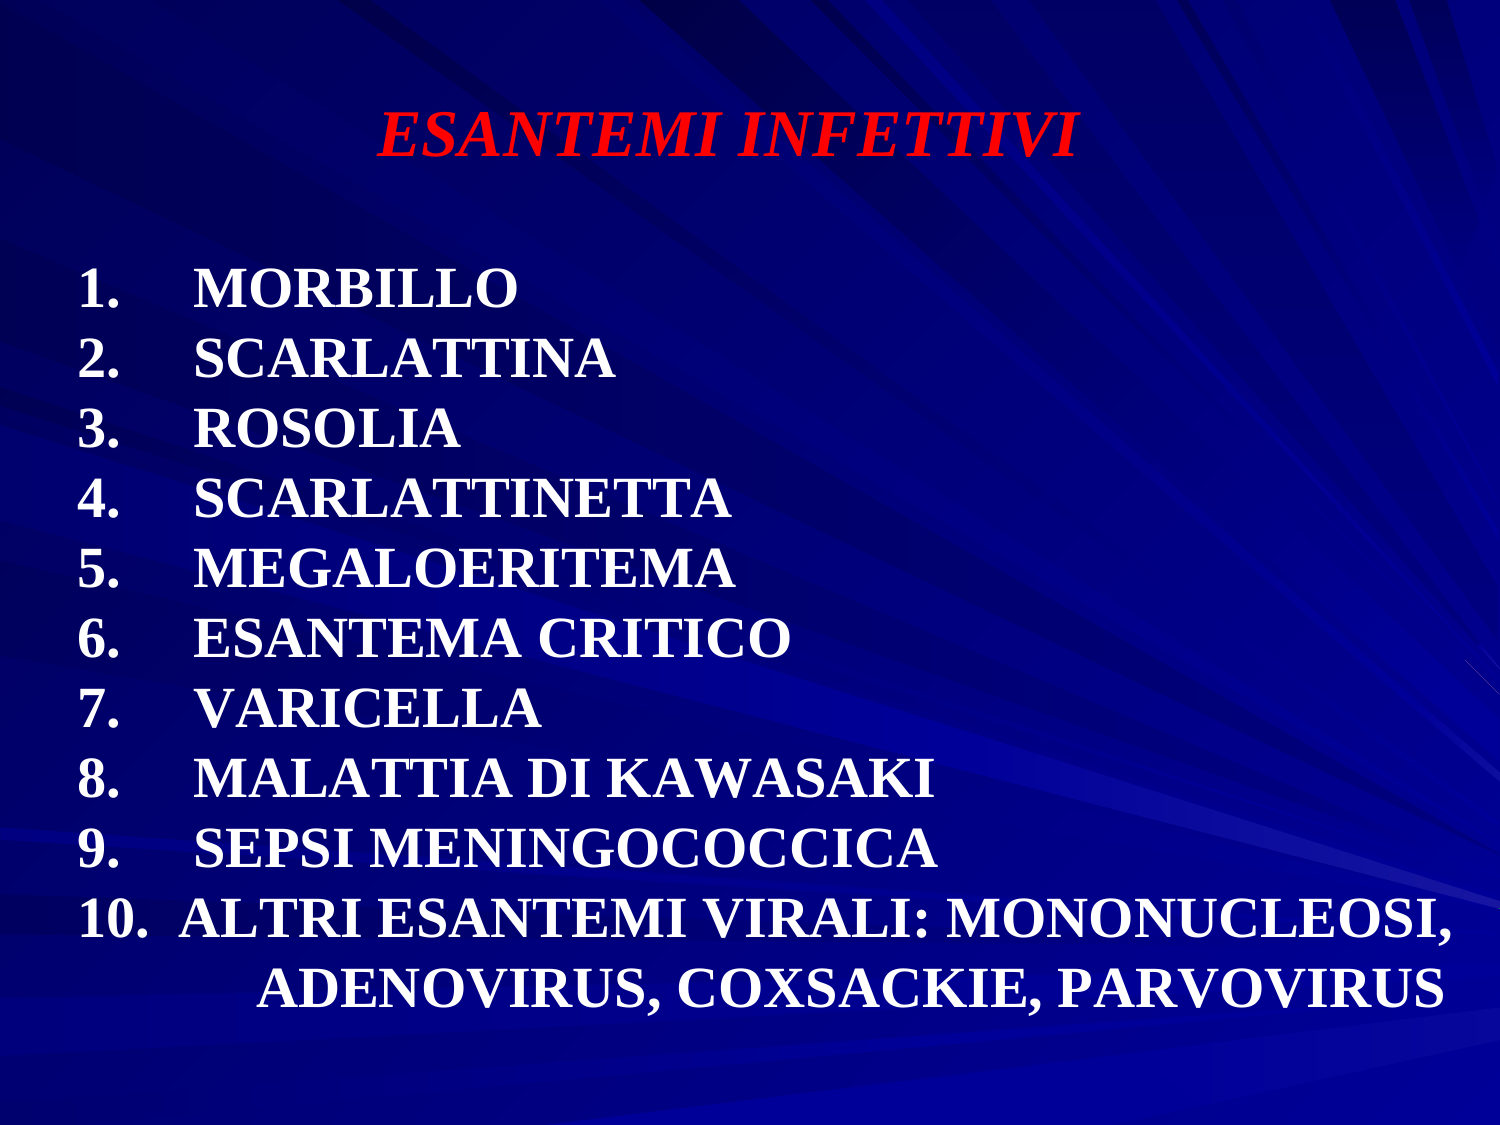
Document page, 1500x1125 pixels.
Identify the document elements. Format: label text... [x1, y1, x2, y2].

text_box ESANTEMI INFETTIVI 1. MORBILLO 2. SCARLATTINA 3. ROSOLIA 4. SCARLATTINETTA 5. MEGALOERITEMA 6. ESANTEMA CRITICO 7. VARICELLA 8. MALATTIA DI KAWASAKI 9. SEPSI MENINGOCOCCICA 10. ALTRI ESANTEMI VIRALI: MONONUCLEOSI, ADENOVIRUS, COXSACKIE, PARVOVIRUS [62, 81, 1500, 1125]
